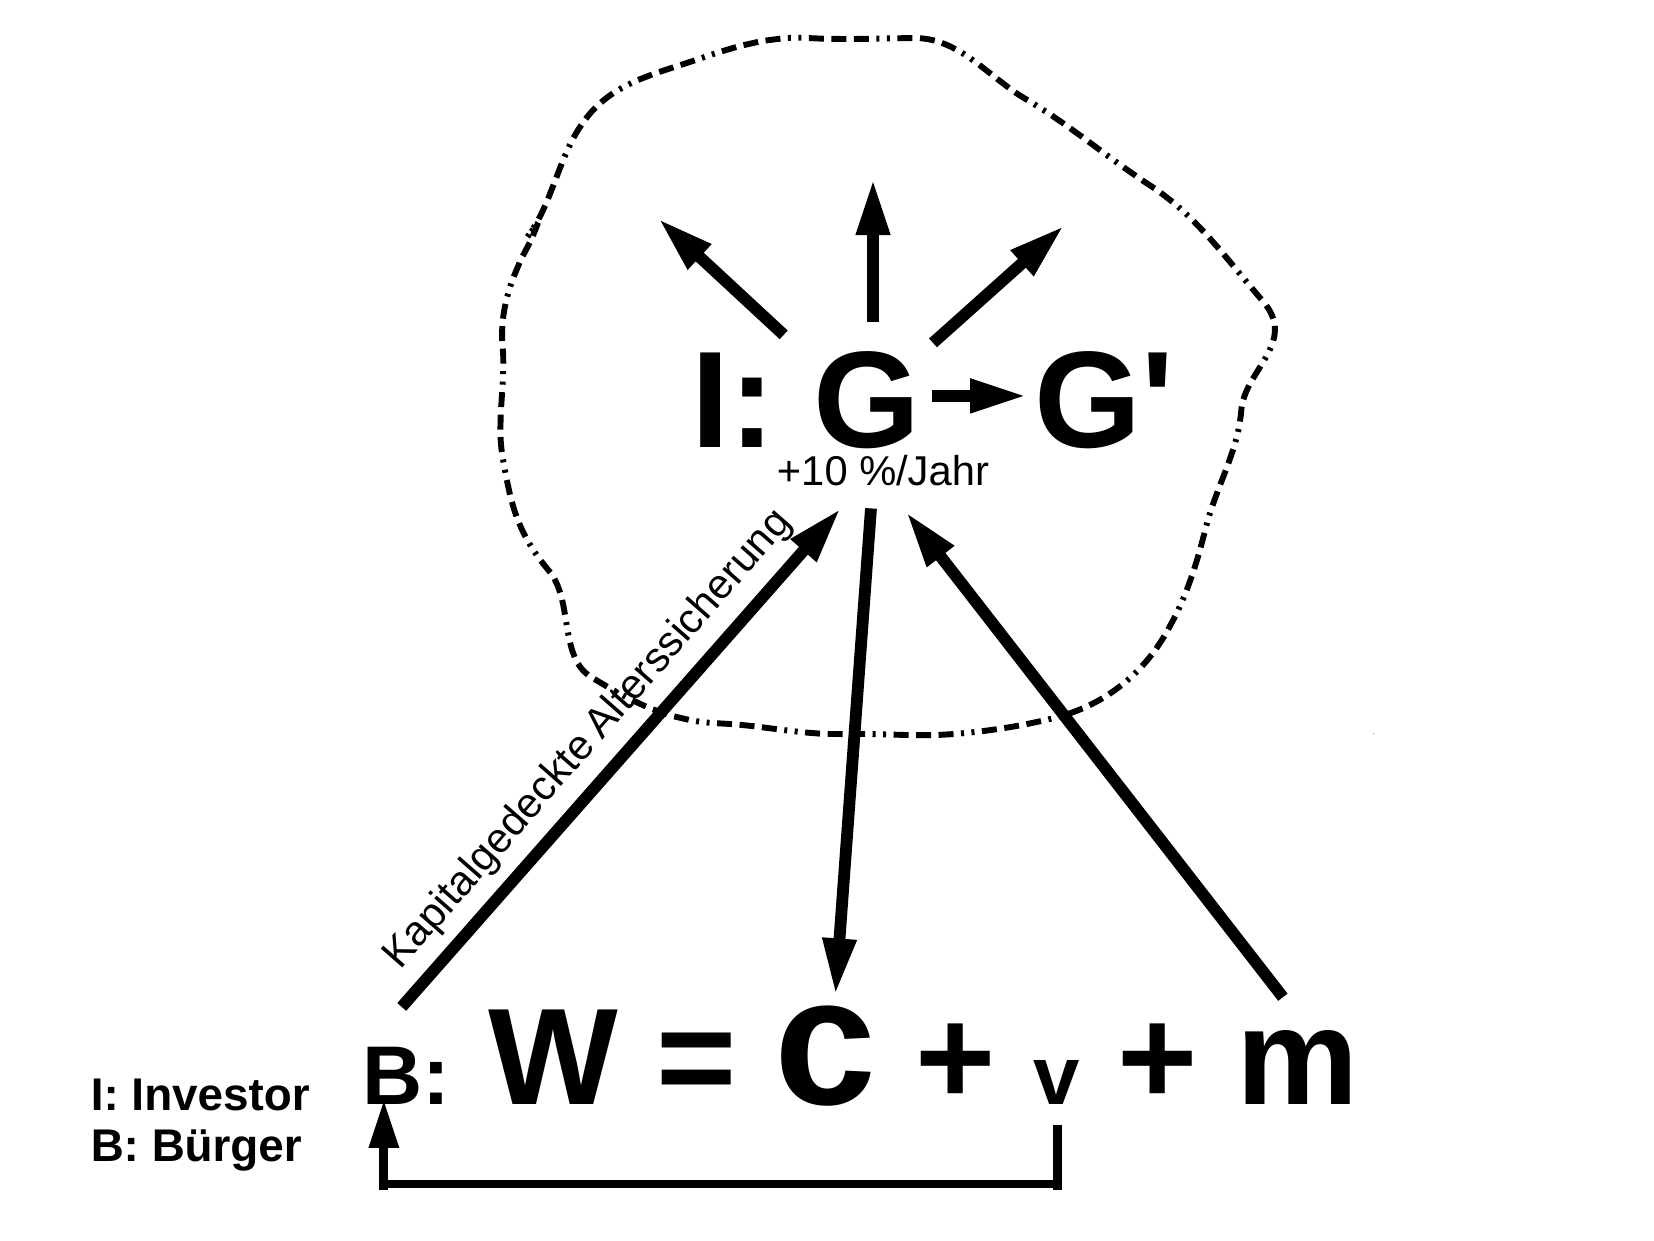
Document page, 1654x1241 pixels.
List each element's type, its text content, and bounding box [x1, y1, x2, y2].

text_box I: G G' B: W = c + v + m [301, 315, 1374, 1151]
text_box Kapitalgedeckte Alterssicherung [357, 489, 818, 993]
text_box +10 %/Jahr [762, 439, 1005, 502]
text_box I: Investor B: Bürger [76, 1061, 338, 1179]
